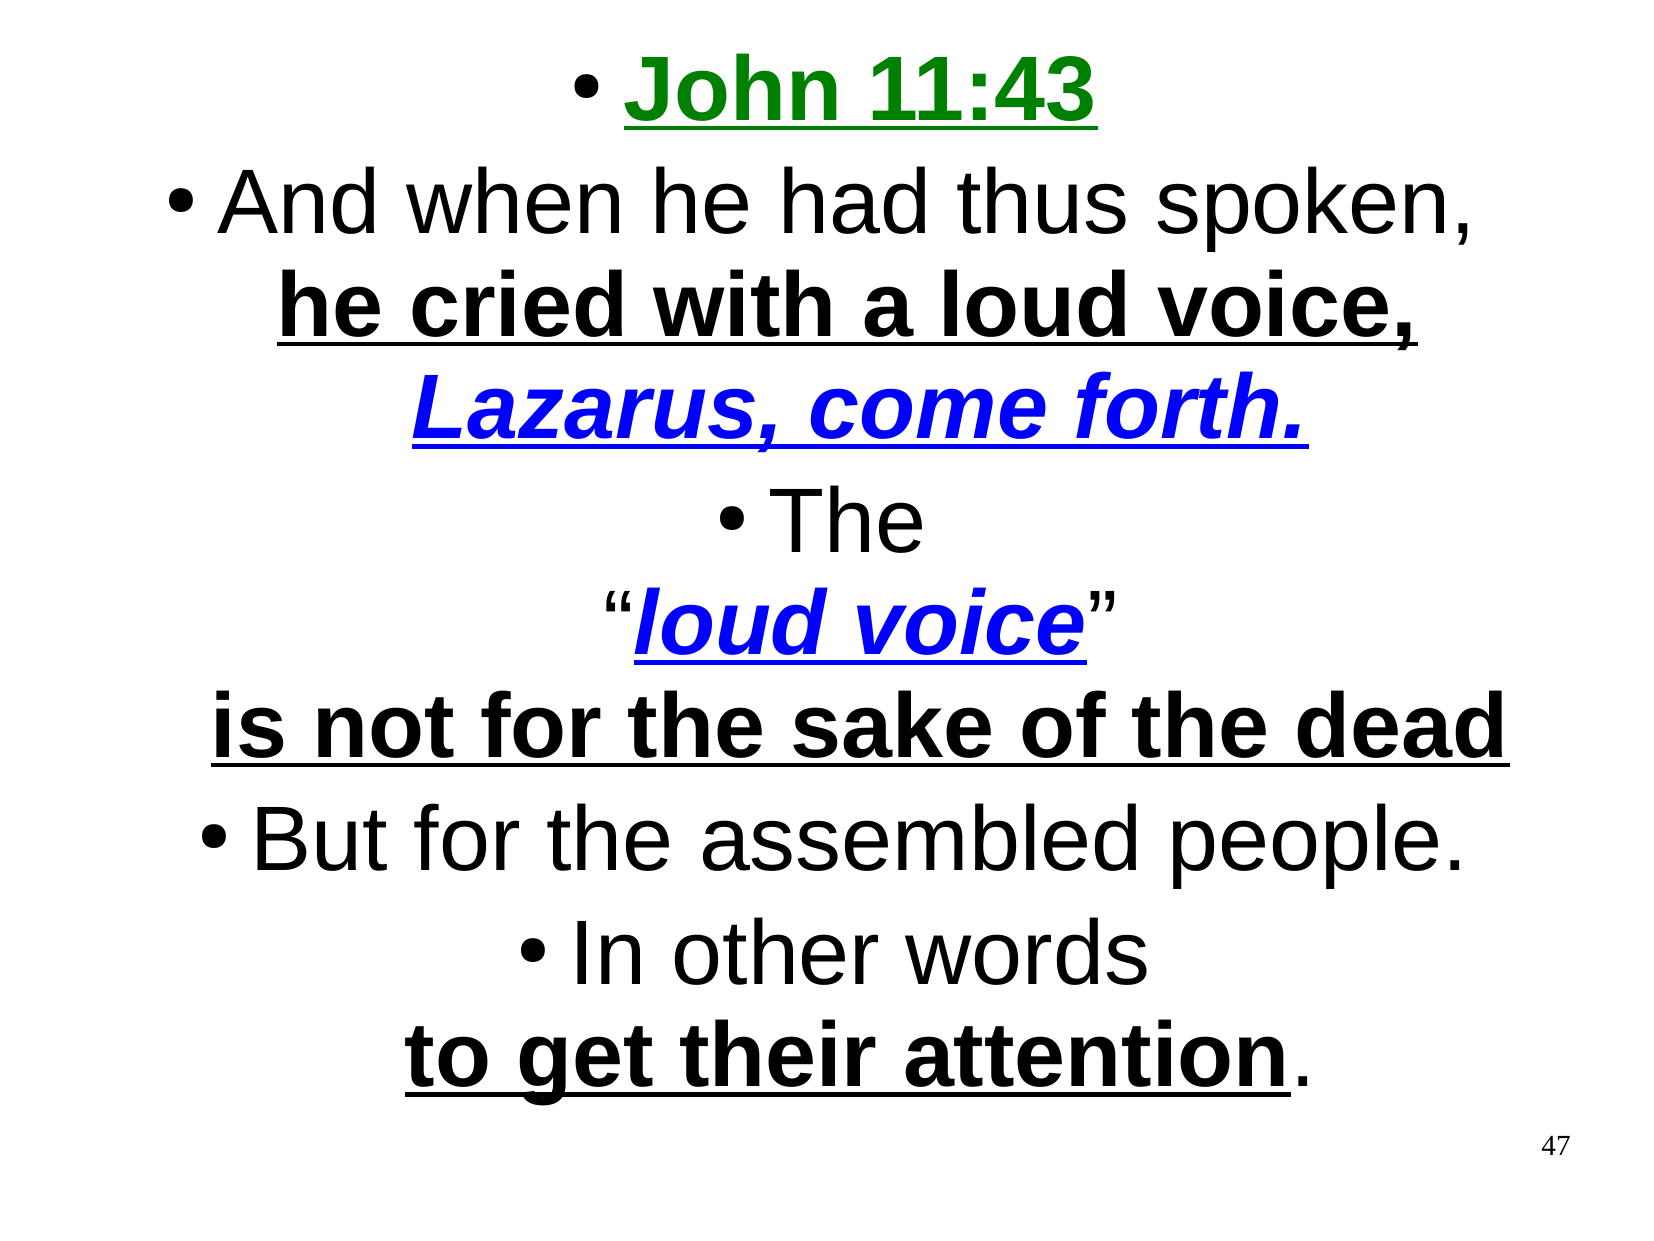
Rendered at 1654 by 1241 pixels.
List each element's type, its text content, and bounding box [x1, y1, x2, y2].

list John 11:43 And when he had thus spoken, he cried with a loud voice, Lazarus, come forth. The “loud voice” is not for the sake of the dead But for the assembled people. In other words to get their attention. [37, 37, 1613, 1238]
